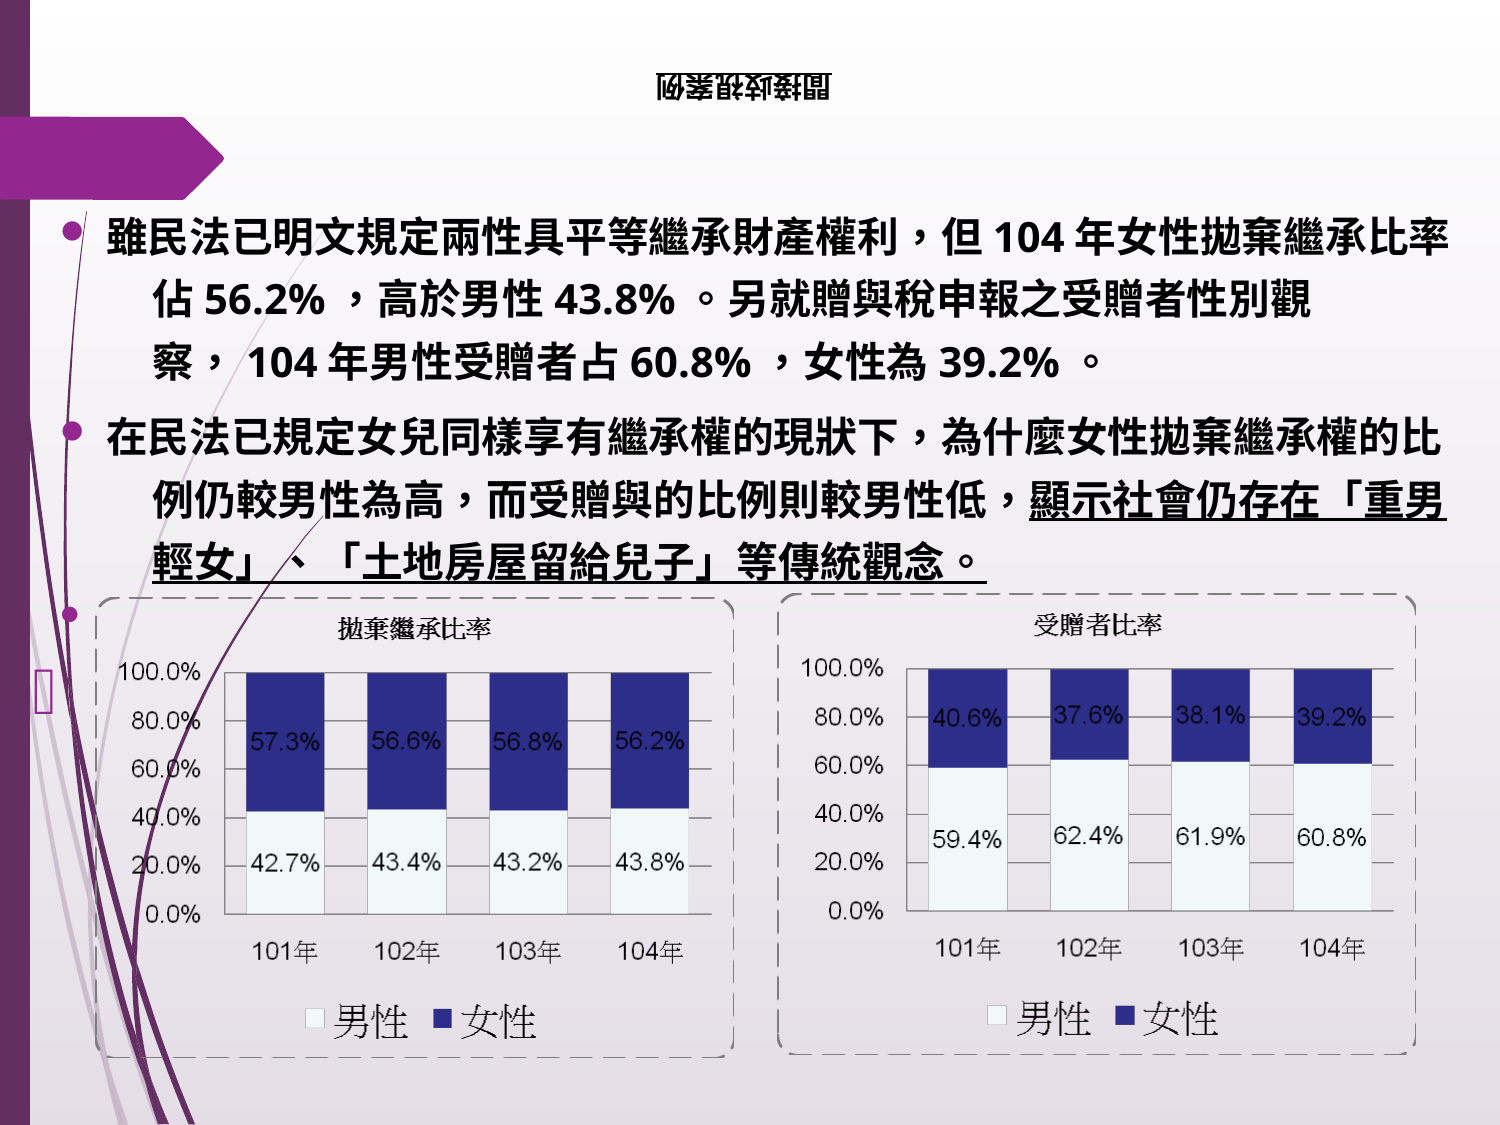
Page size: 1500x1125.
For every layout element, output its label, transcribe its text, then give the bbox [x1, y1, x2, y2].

title 間接歧視案例 [100, 0, 1388, 114]
chart [95, 597, 734, 1058]
chart [777, 594, 1416, 1055]
list 雖民法已明文規定兩性具平等繼承財產權利，但104年女性拋棄繼承比率佔56.2%，高於男性43.8%。另就贈與稅申報之受贈者性別觀察，104年男性受贈者占60.8%，女性為39.2%。 在民法已規定女兒同樣享有繼承權的現狀下，為什麼女性拋棄繼承權的比例仍較男性為高，而受贈與的比例則較男性低，顯示社會仍存在「重男輕女」、「土地房屋留給兒子」等傳統觀念。 [17, 190, 1466, 1025]
